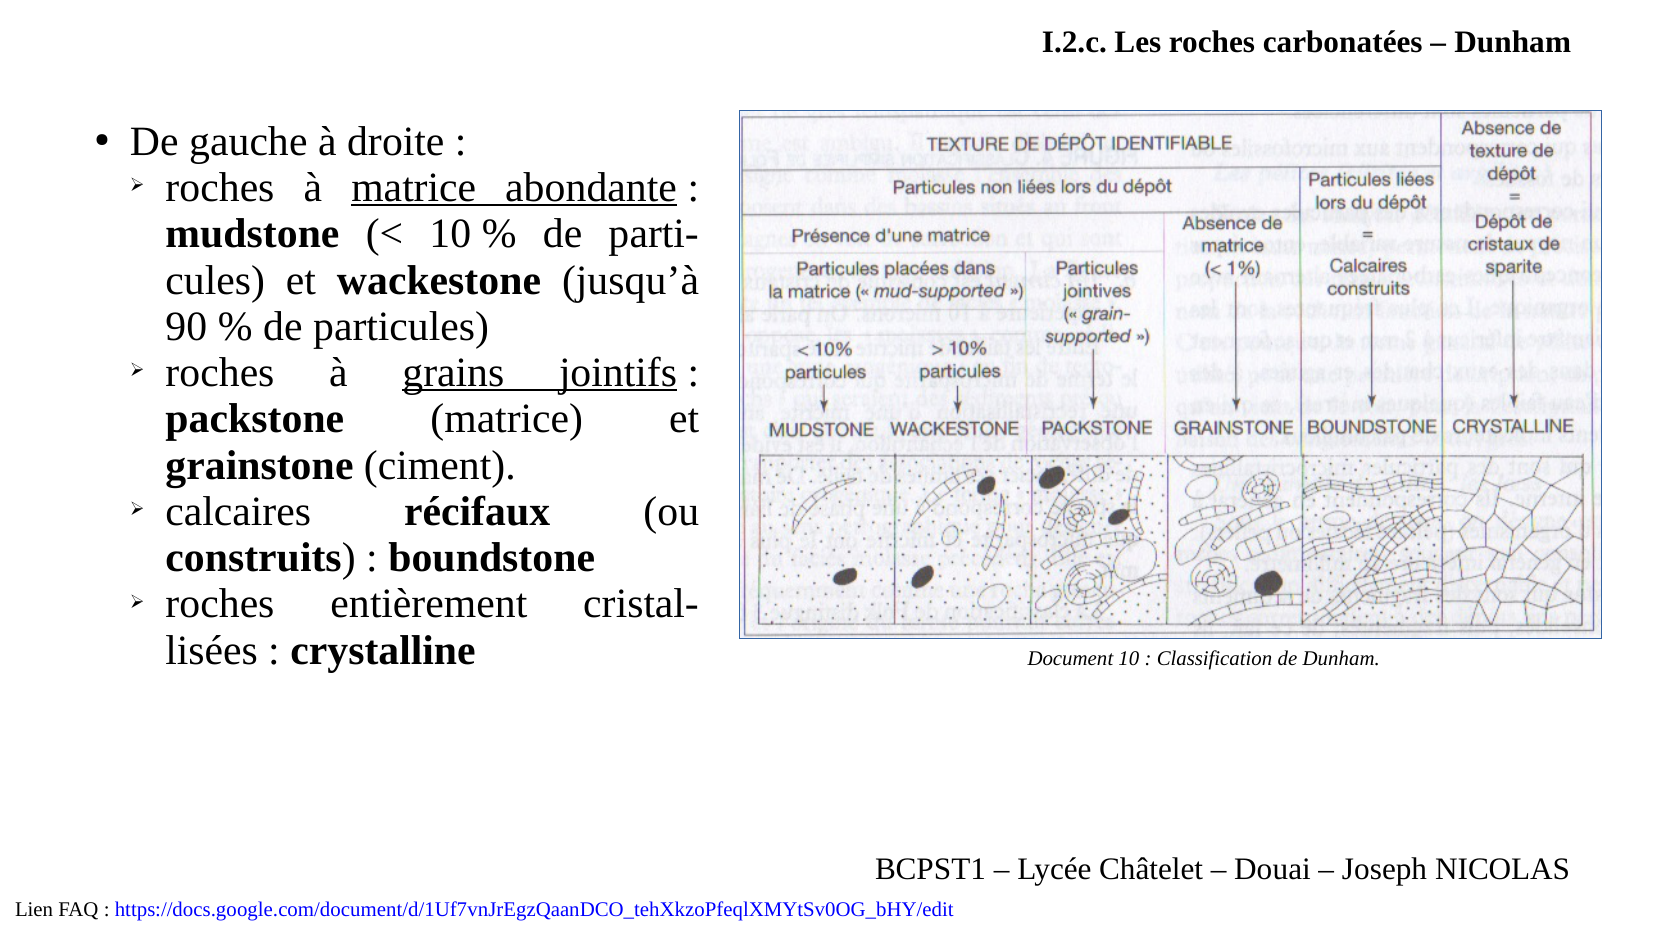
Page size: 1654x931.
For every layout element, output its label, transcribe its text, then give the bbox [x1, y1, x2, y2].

text_box Document 10 : Classification de Dunham. [690, 646, 1654, 783]
text_box Lien FAQ : https://docs.google.com/document/d/1Uf7vnJrEgzQaanDCO_tehXkzoPfeqlXMYtSv0OG_bHY/edit [0, 897, 993, 931]
text_box BCPST1 – Lycée Châtelet – Douai – Joseph NICOLAS [637, 832, 1571, 905]
picture [739, 110, 1602, 639]
text_box De gauche à droite : roches à matrice abondante : mudstone (< 10 % de parti-cules) et wackestone (jusqu’à 90 % de particules) roches à grains jointifs : packstone (matrice) et grainstone (ciment). calcaires récifaux (ou construits) : boundstone roches entièrement cristal-lisées : crystalline [94, 118, 700, 674]
text_box I.2.c. Les roches carbonatées – Dunham [637, 5, 1572, 78]
